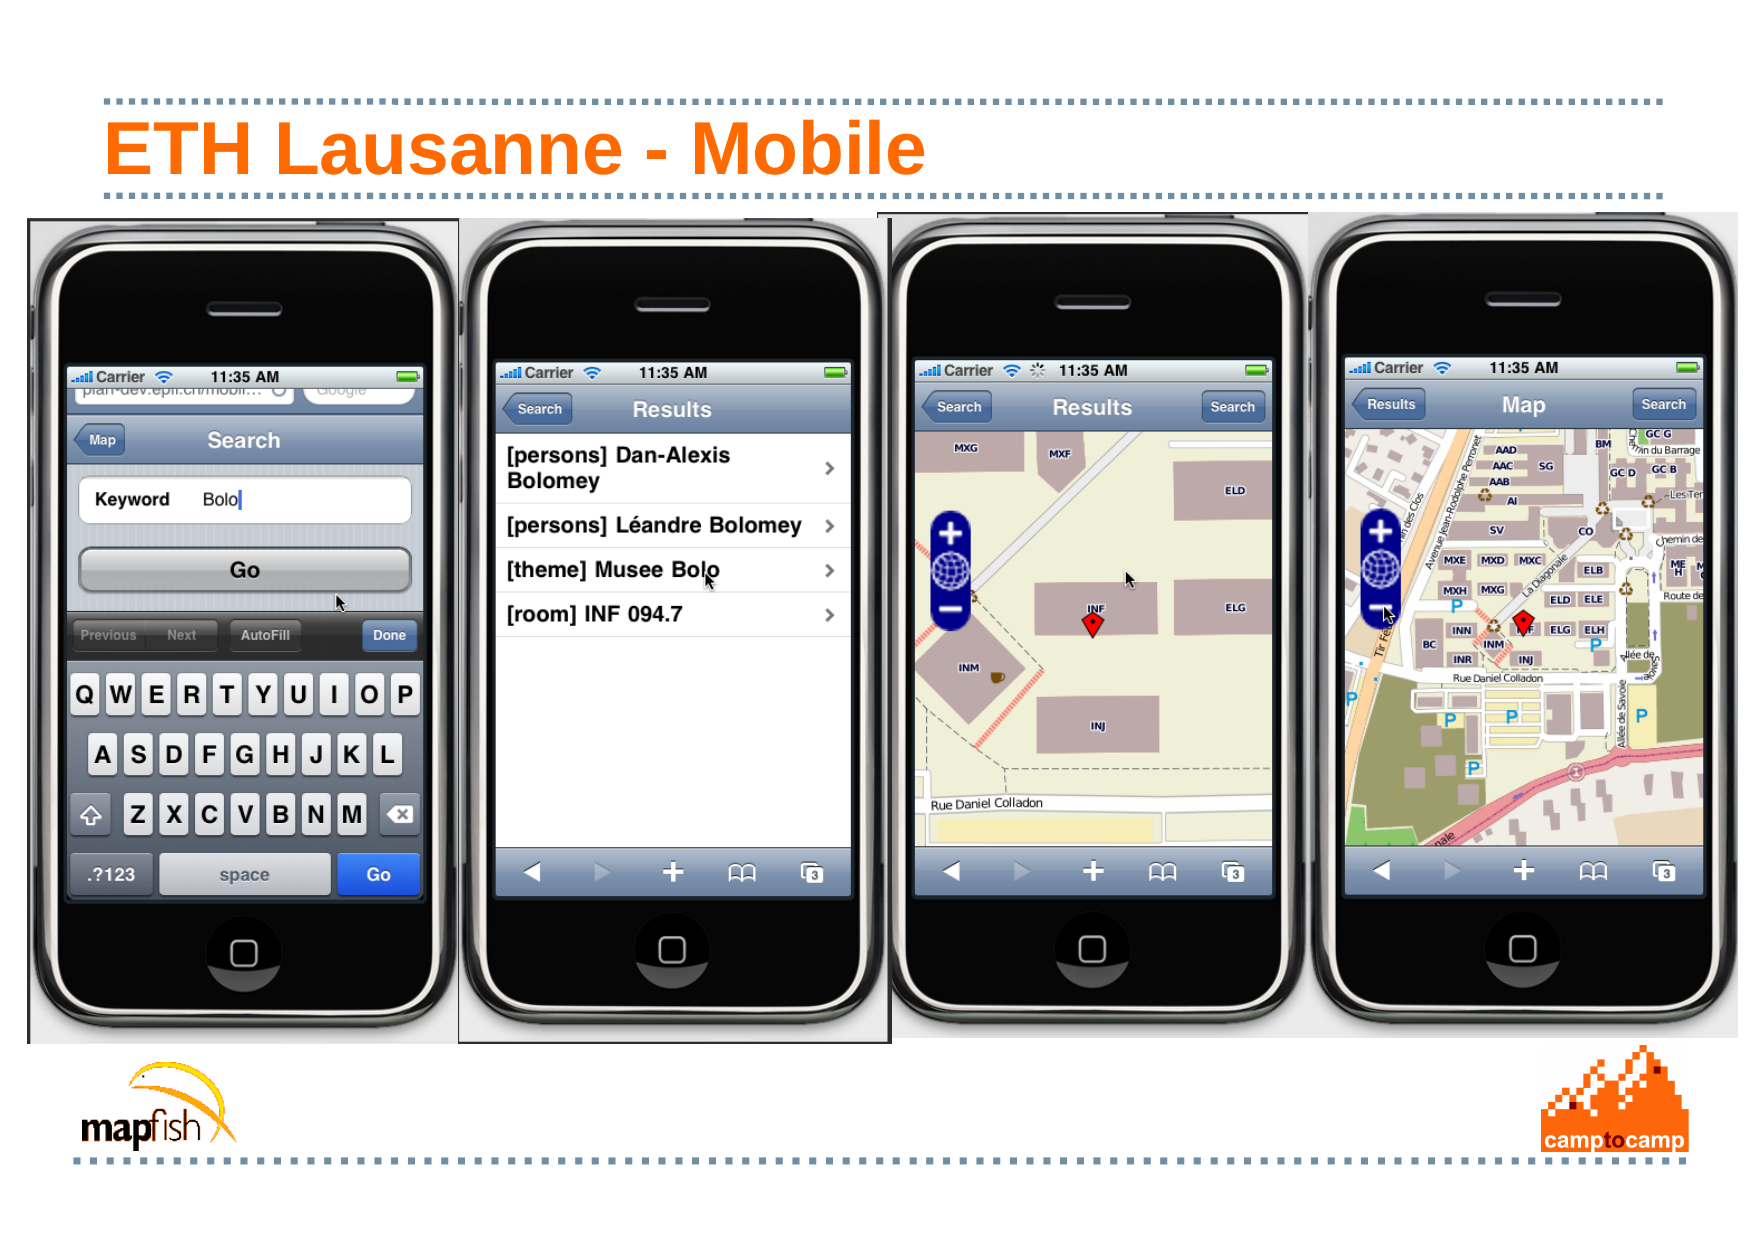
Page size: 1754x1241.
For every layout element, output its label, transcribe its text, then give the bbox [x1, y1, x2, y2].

picture [82, 1062, 237, 1151]
title ETH Lausanne - Mobile [103, 104, 1660, 193]
picture [1541, 1045, 1689, 1152]
picture [27, 212, 1738, 1044]
